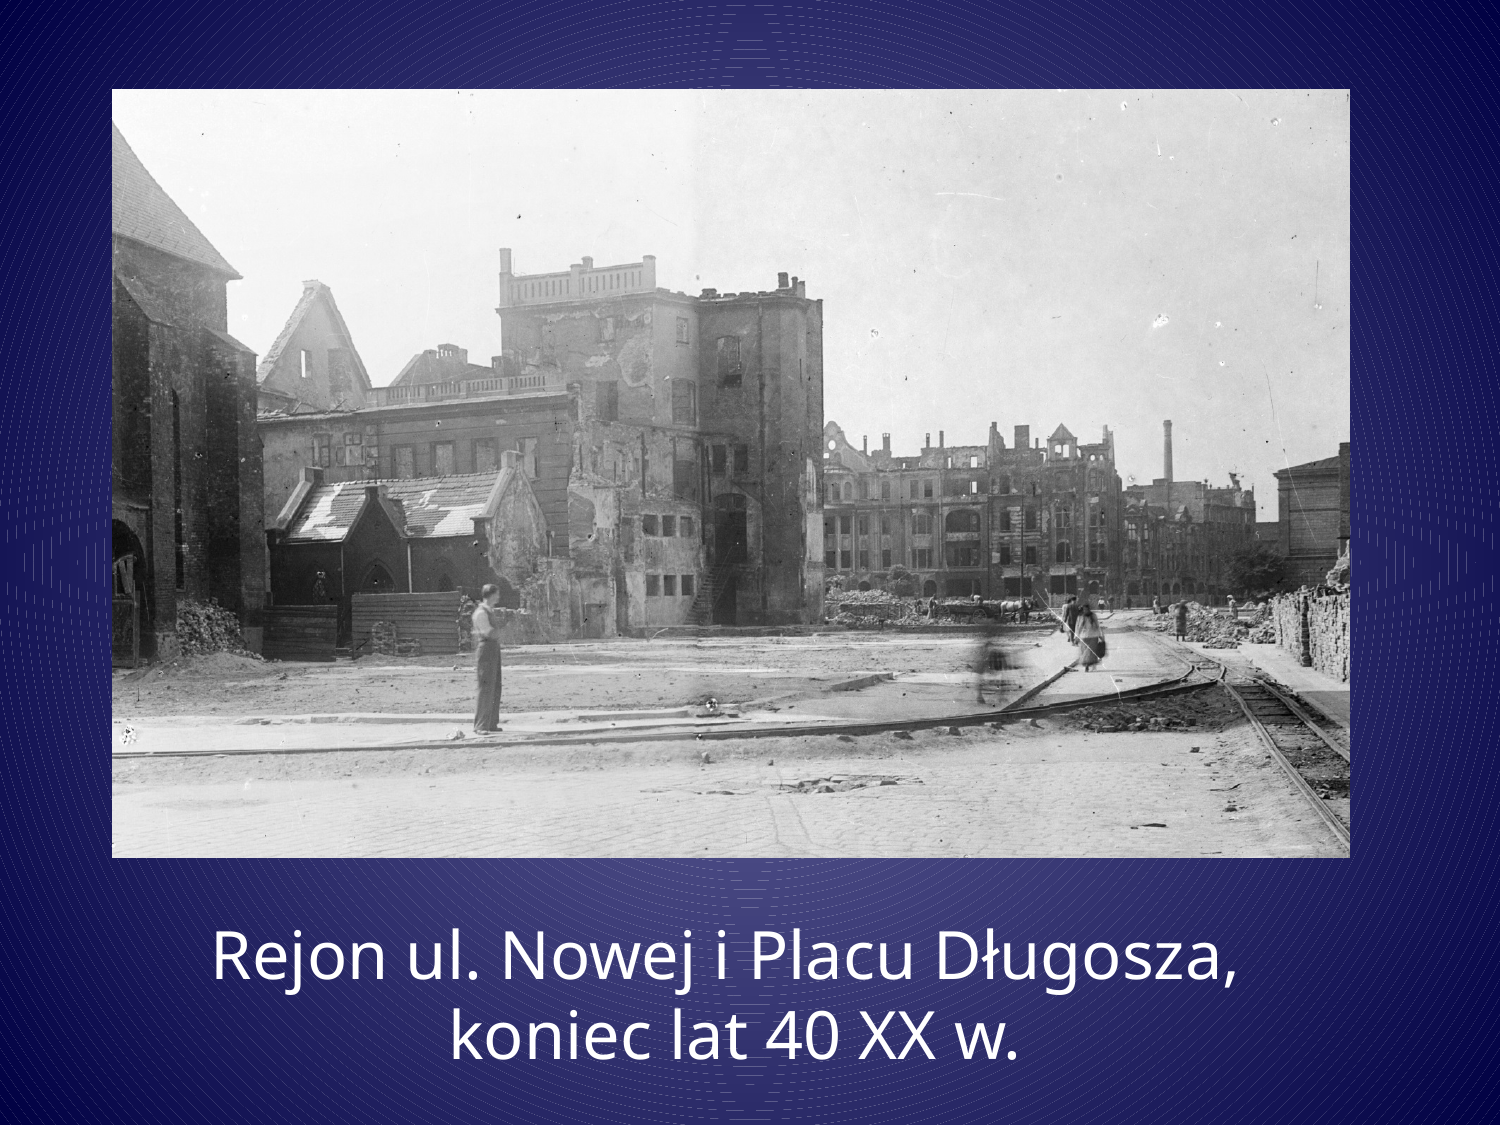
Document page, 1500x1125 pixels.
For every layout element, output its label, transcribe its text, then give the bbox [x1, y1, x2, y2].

picture [112, 90, 1350, 858]
text_box Rejon ul. Nowej i Placu Długosza, koniec lat 40 XX w. [103, 905, 1368, 1082]
